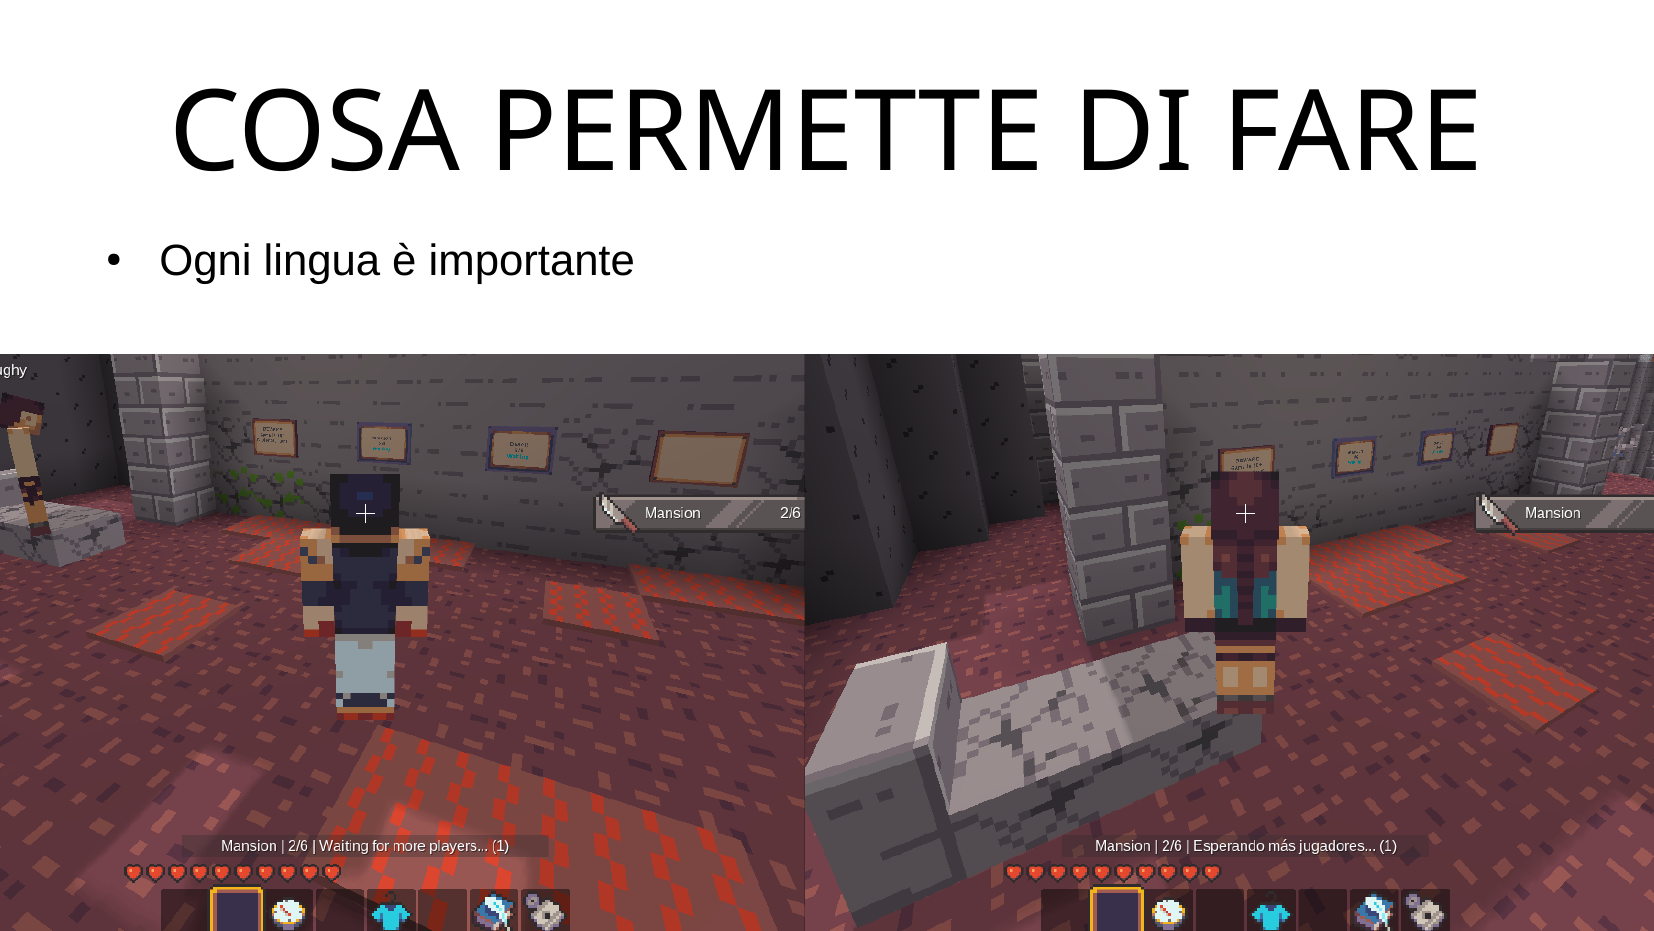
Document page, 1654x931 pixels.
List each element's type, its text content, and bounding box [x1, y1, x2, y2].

picture [0, 354, 1654, 931]
list Ogni lingua è importante [88, 236, 1577, 354]
title COSA PERMETTE DI FARE [82, 48, 1571, 205]
